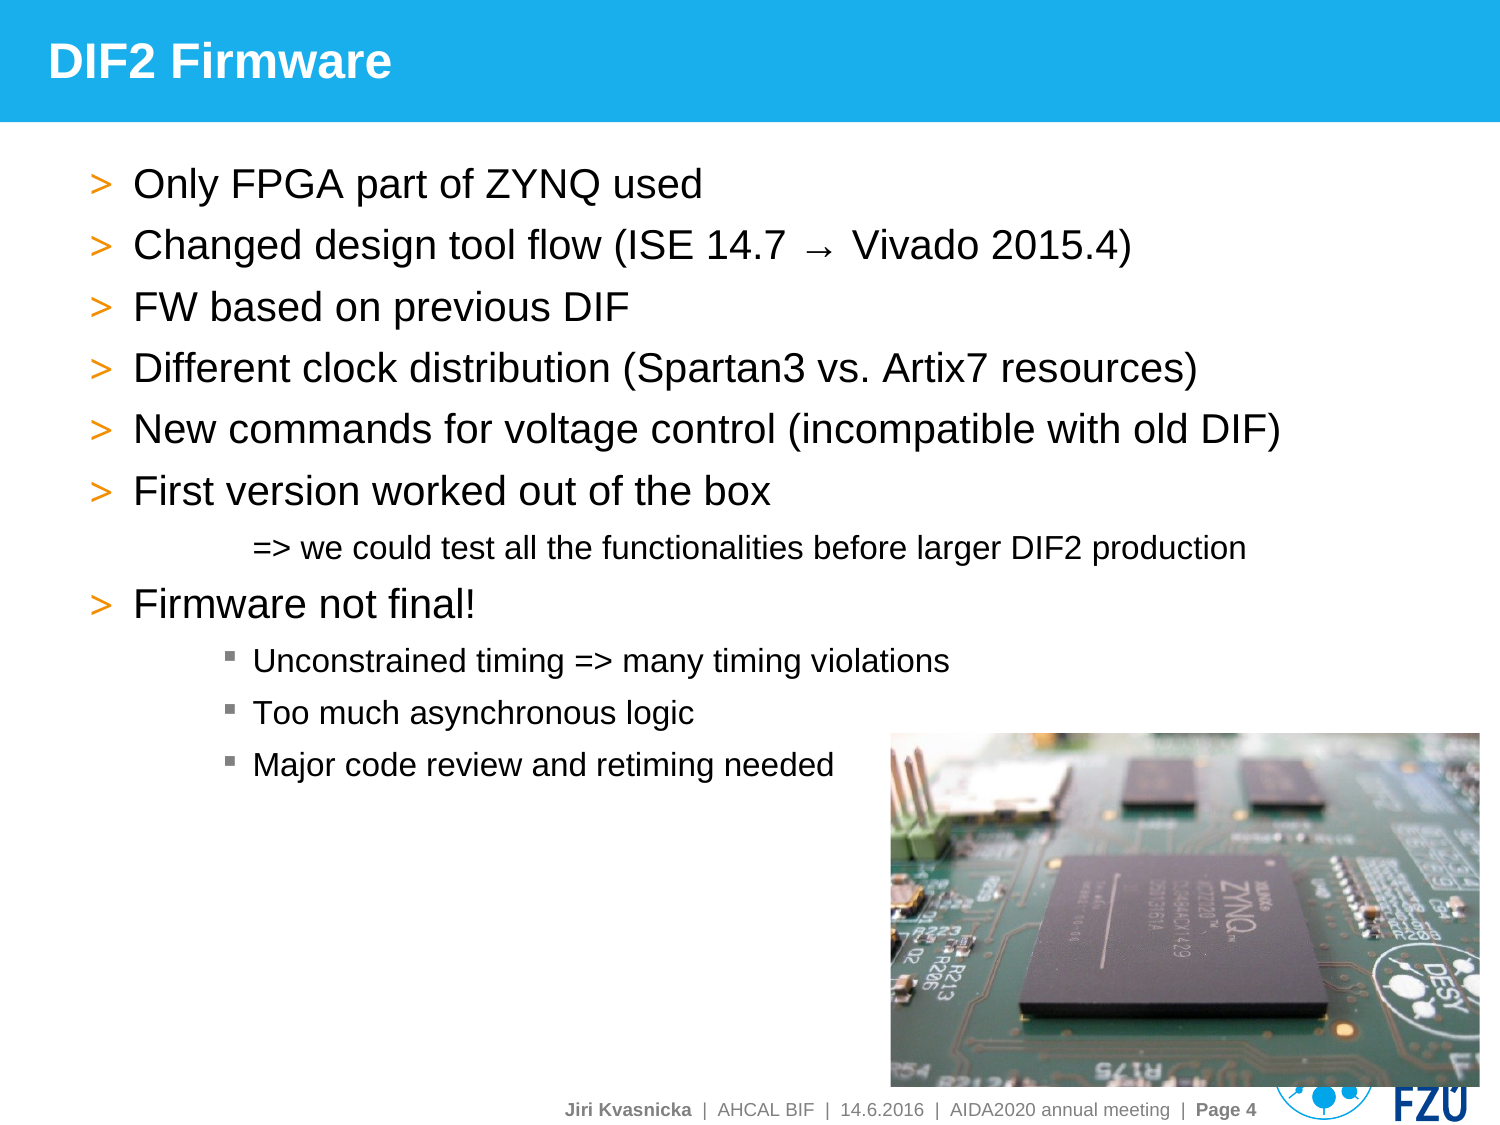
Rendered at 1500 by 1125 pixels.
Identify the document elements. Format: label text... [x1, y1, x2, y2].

title DIF2 Firmware [47, 16, 1446, 107]
list Only FPGA part of ZYNQ used Changed design tool flow (ISE 14.7 → Vivado 2015.4) FW based on previous DIF Different clock distribution (Spartan3 vs. Artix7 resources) New commands for voltage control (incompatible with old DIF) First version worked out of the box => we could test all the functionalities before larger DIF2 production Firmware not final! Unconstrained timing => many timing violations Too much asynchronous logic Major code review and retiming needed [46, 160, 1444, 813]
picture [890, 733, 1480, 1122]
